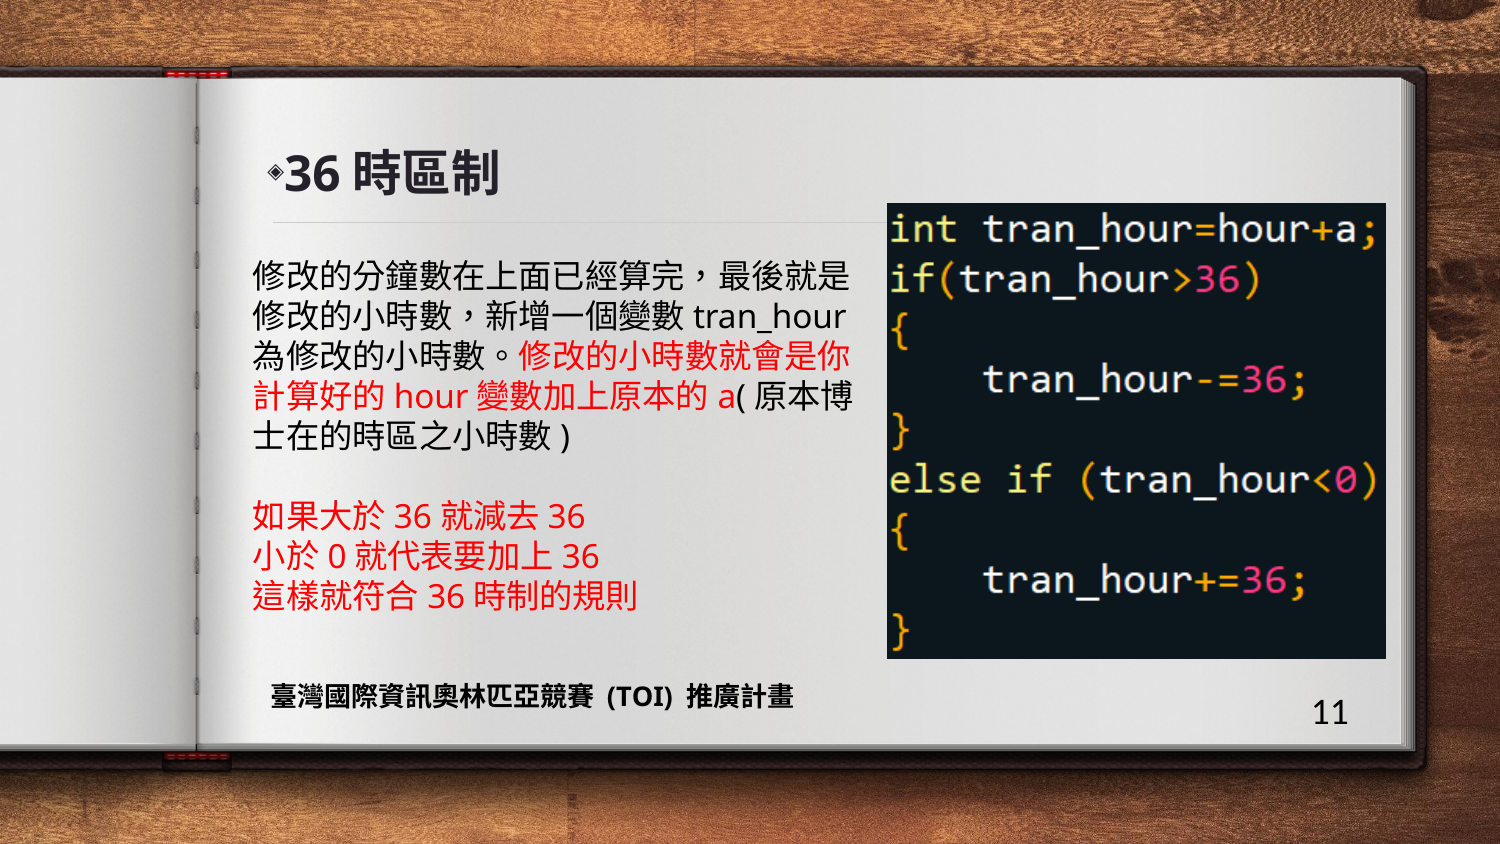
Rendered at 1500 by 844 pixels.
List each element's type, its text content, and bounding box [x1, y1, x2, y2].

picture [887, 203, 1386, 659]
text_box [1295, 672, 1386, 737]
text_box 修改的分鐘數在上面已經算完，最後就是修改的小時數，新增一個變數tran_hour為修改的小時數。修改的小時數就會是你計算好的hour變數加上原本的a(原本博士在的時區之小時數) 如果大於36就減去36 小於0就代表要加上36 這樣就符合36時制的規則 [237, 248, 876, 627]
list 36時區制 [252, 126, 1183, 216]
